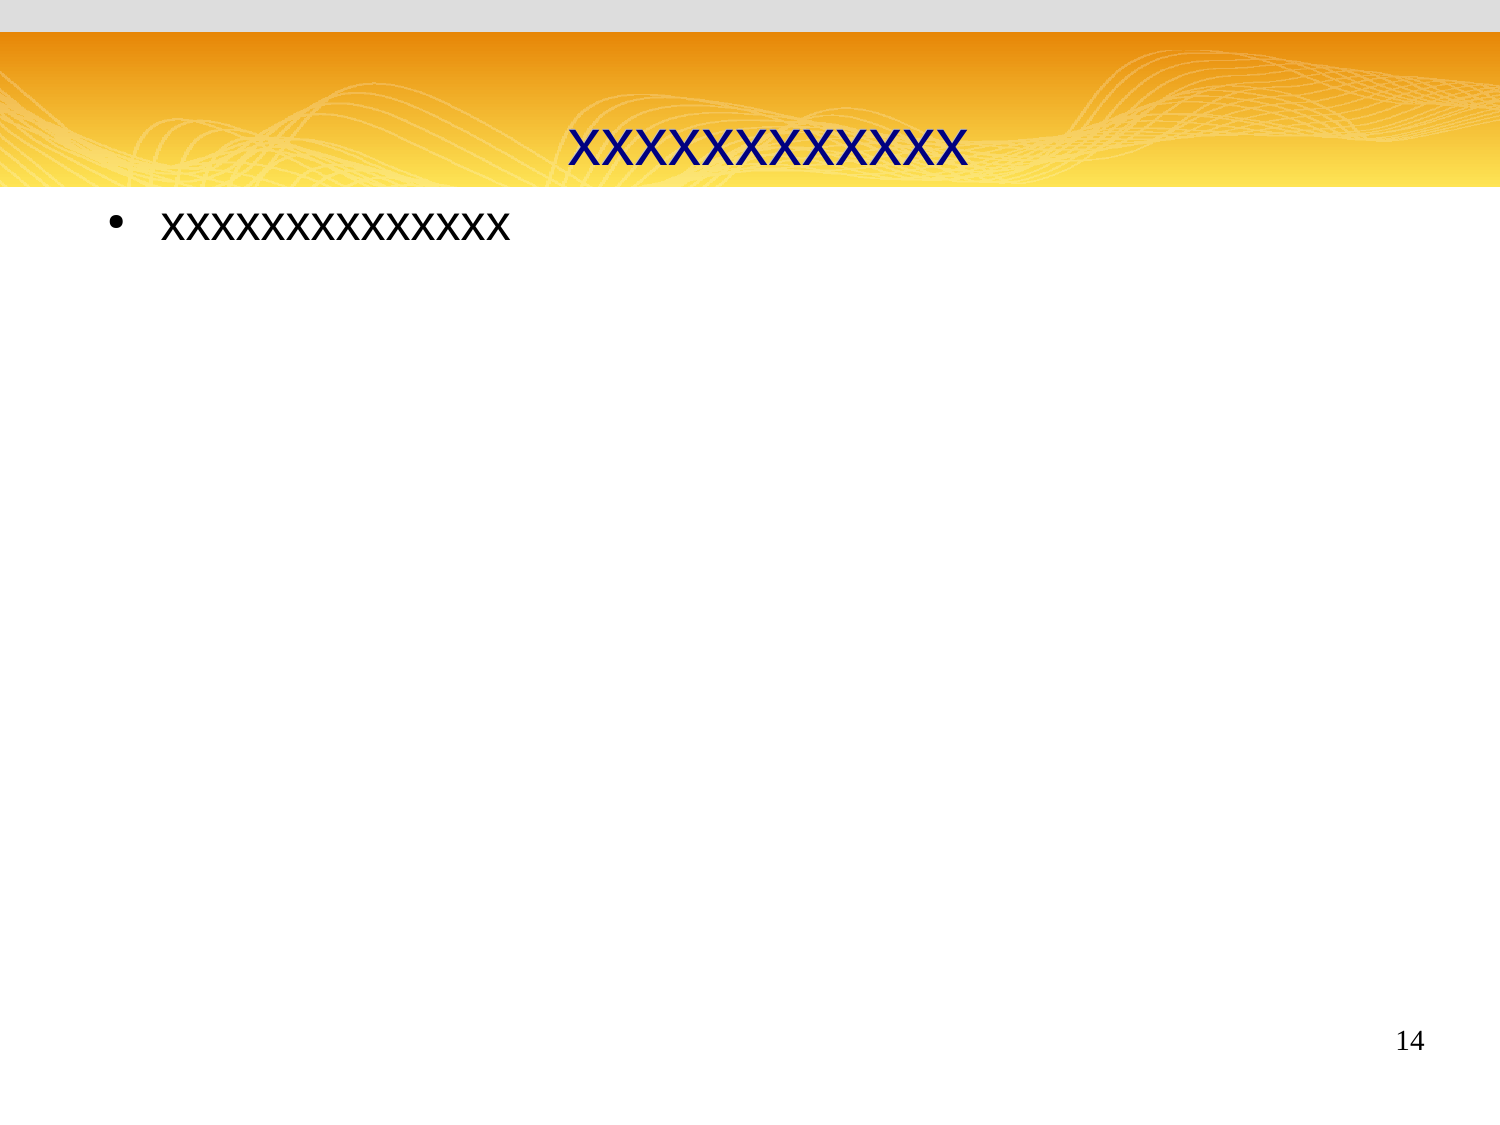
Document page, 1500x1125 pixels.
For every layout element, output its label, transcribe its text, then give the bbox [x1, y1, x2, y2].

title xxxxxxxxxxxx [75, 77, 1463, 187]
list xxxxxxxxxxxxxx [74, 187, 1500, 1088]
